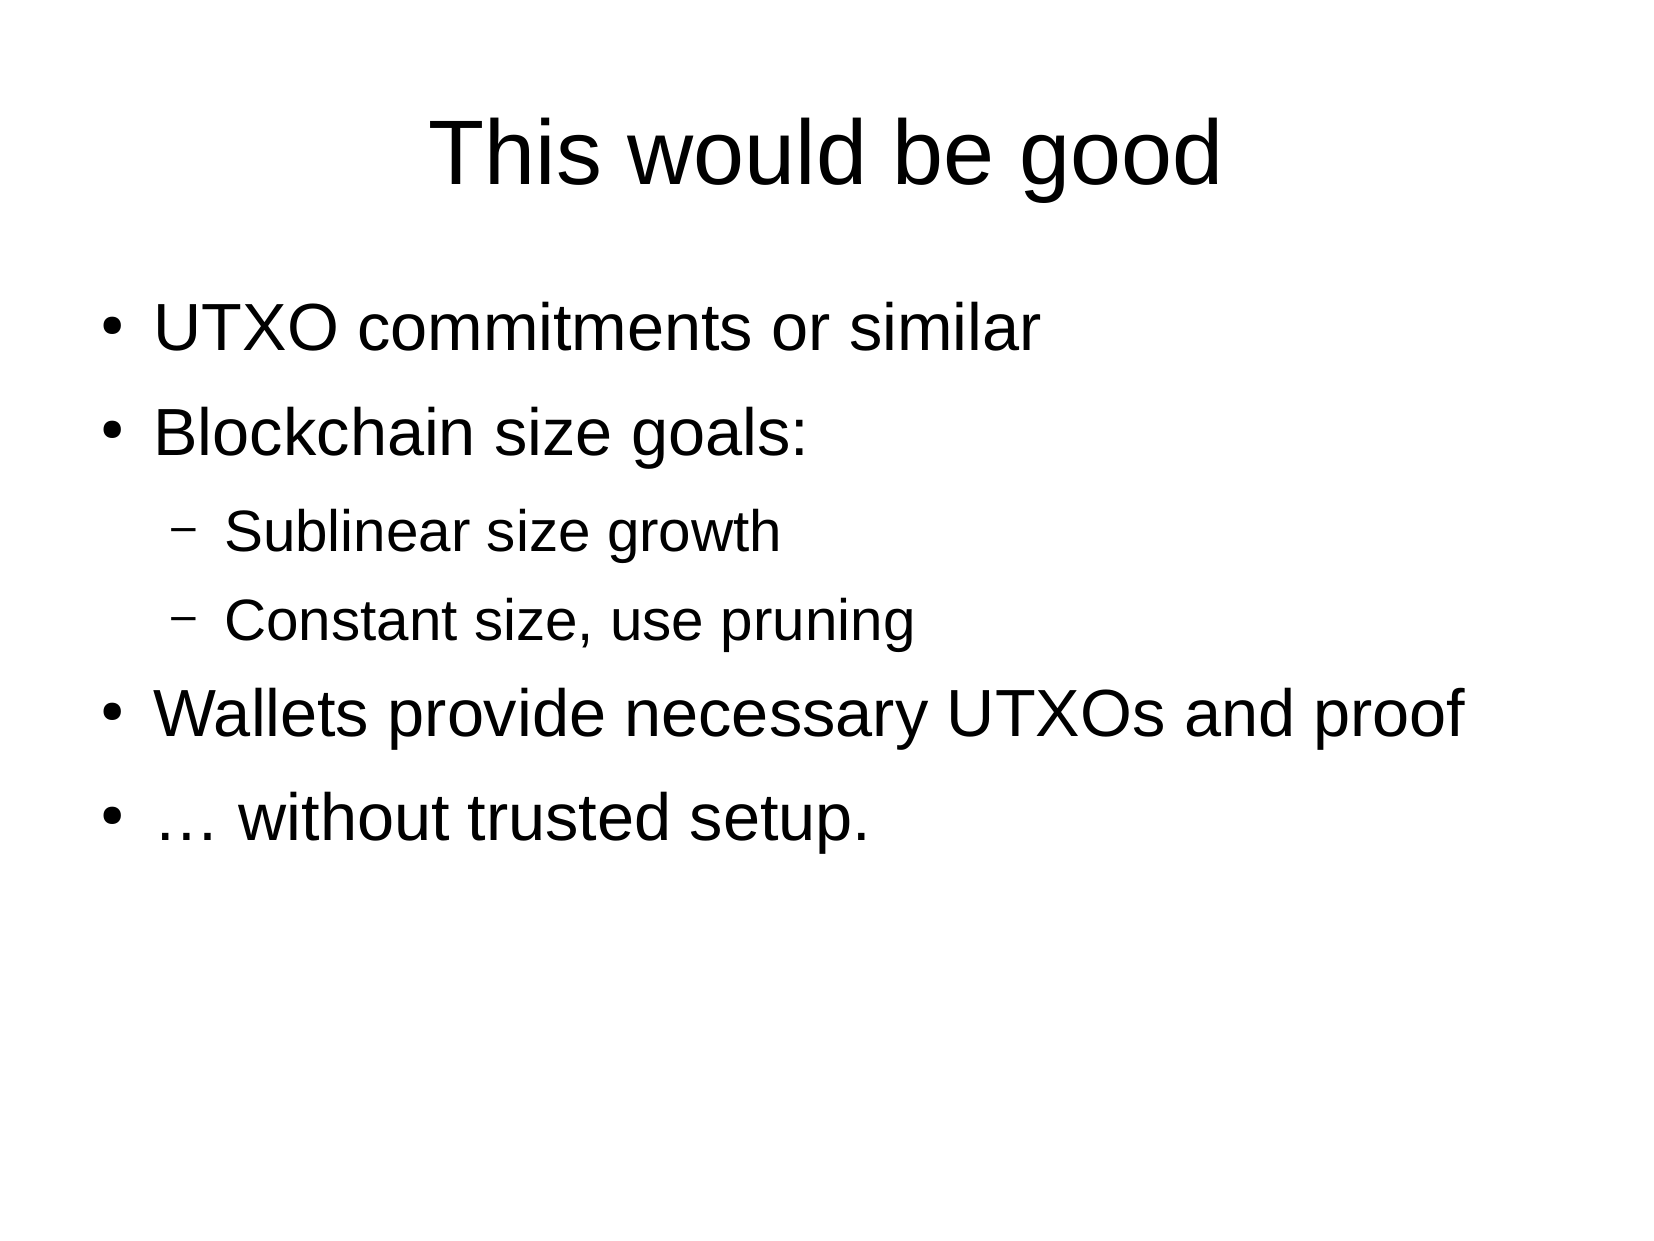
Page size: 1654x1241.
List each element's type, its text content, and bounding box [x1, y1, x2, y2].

title This would be good [82, 49, 1571, 257]
list UTXO commitments or similar Blockchain size goals: Sublinear size growth Constant size, use pruning Wallets provide necessary UTXOs and proof … without trusted setup. [82, 290, 1571, 1010]
